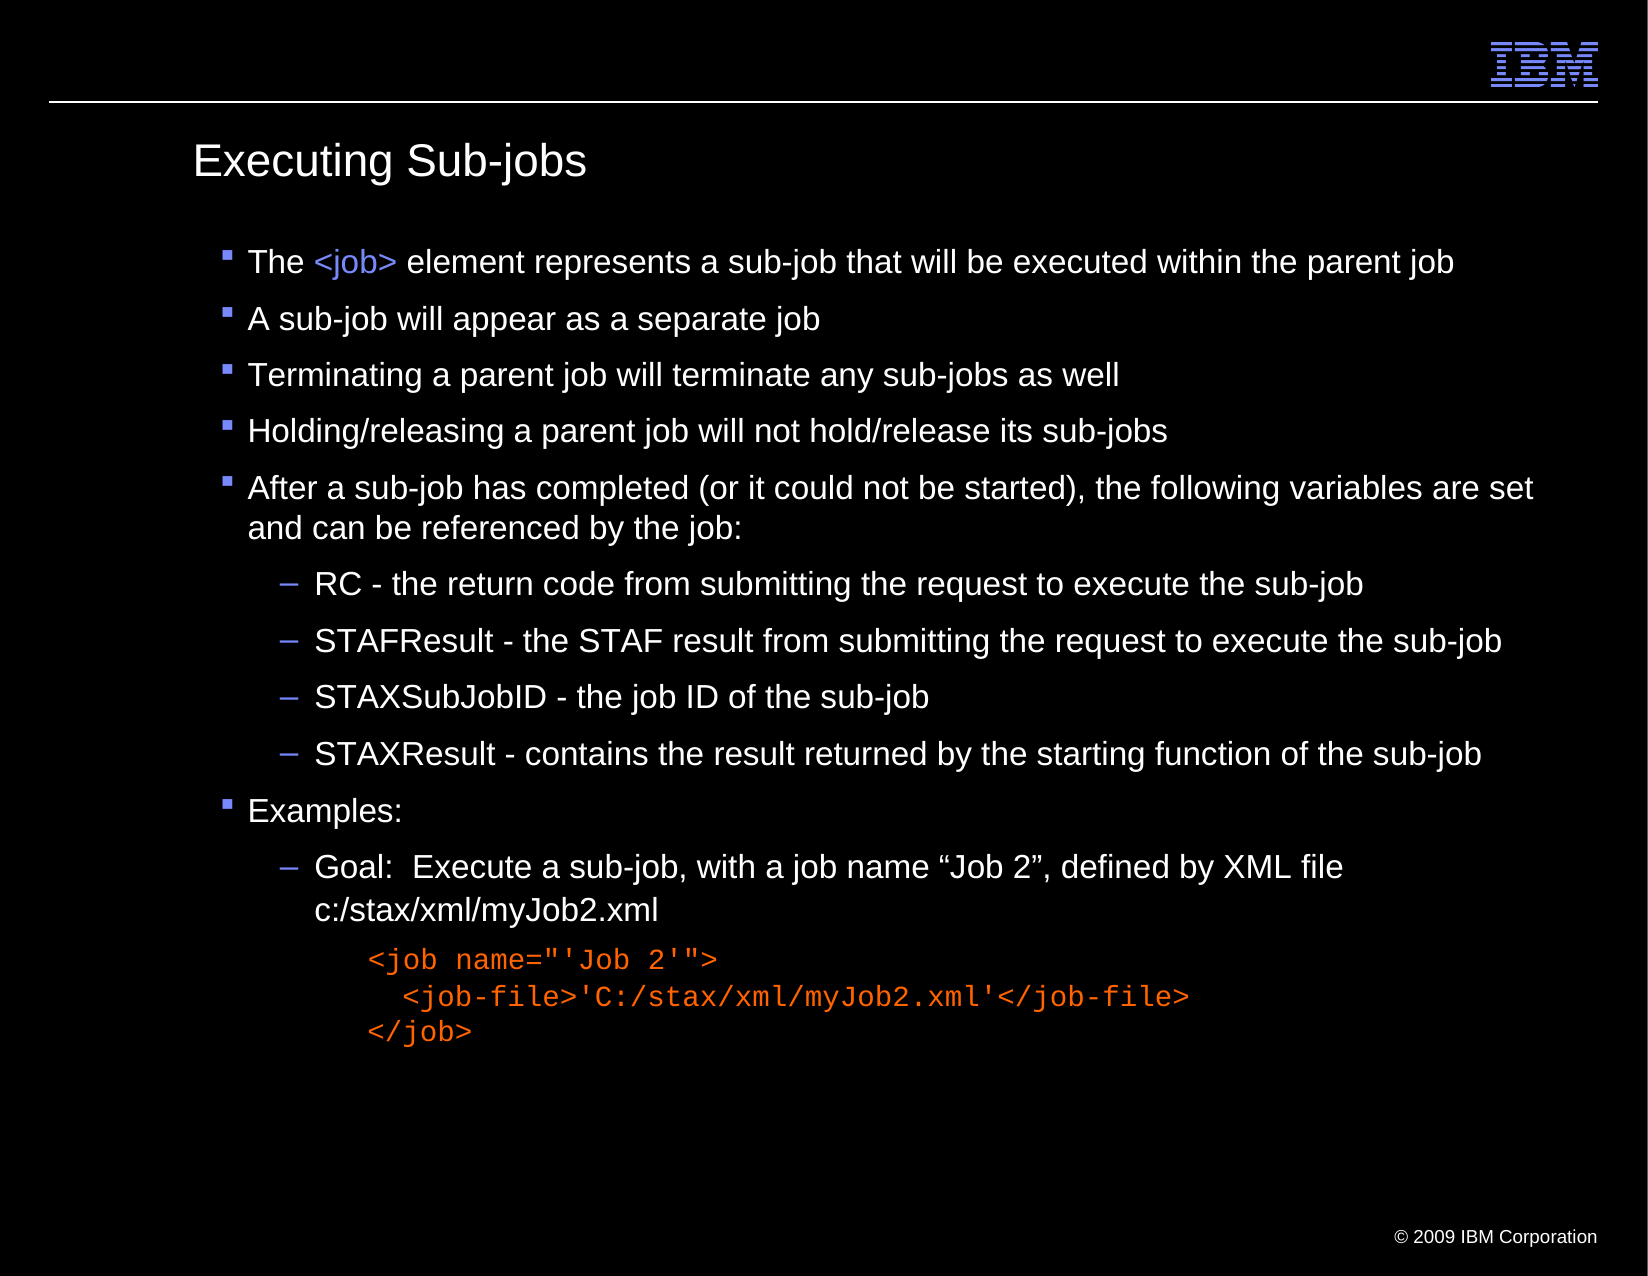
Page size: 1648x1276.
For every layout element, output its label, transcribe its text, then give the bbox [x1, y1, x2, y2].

text_box The <job> element represents a sub-job that will be executed within the parent job A sub-job will appear as a separate job Terminating a parent job will terminate any sub-jobs as well Holding/releasing a parent job will not hold/release its sub-jobs After a sub-job has completed (or it could not be started), the following variables are set and can be referenced by the job: RC - the return code from submitting the request to execute the sub-job STAFResult - the STAF result from submitting the request to execute the sub-job STAXSubJobID - the job ID of the sub-job STAXResult - contains the result returned by the starting function of the sub-job Examples: Goal: Execute a sub-job, with a job name “Job 2”, defined by XML file c:/stax/xml/myJob2.xml <job name="'Job 2'"> <job-file>'C:/stax/xml/myJob2.xml'</job-file> </job> [219, 240, 1570, 1048]
title Executing Sub-jobs [175, 125, 1648, 219]
picture [1491, 42, 1598, 87]
